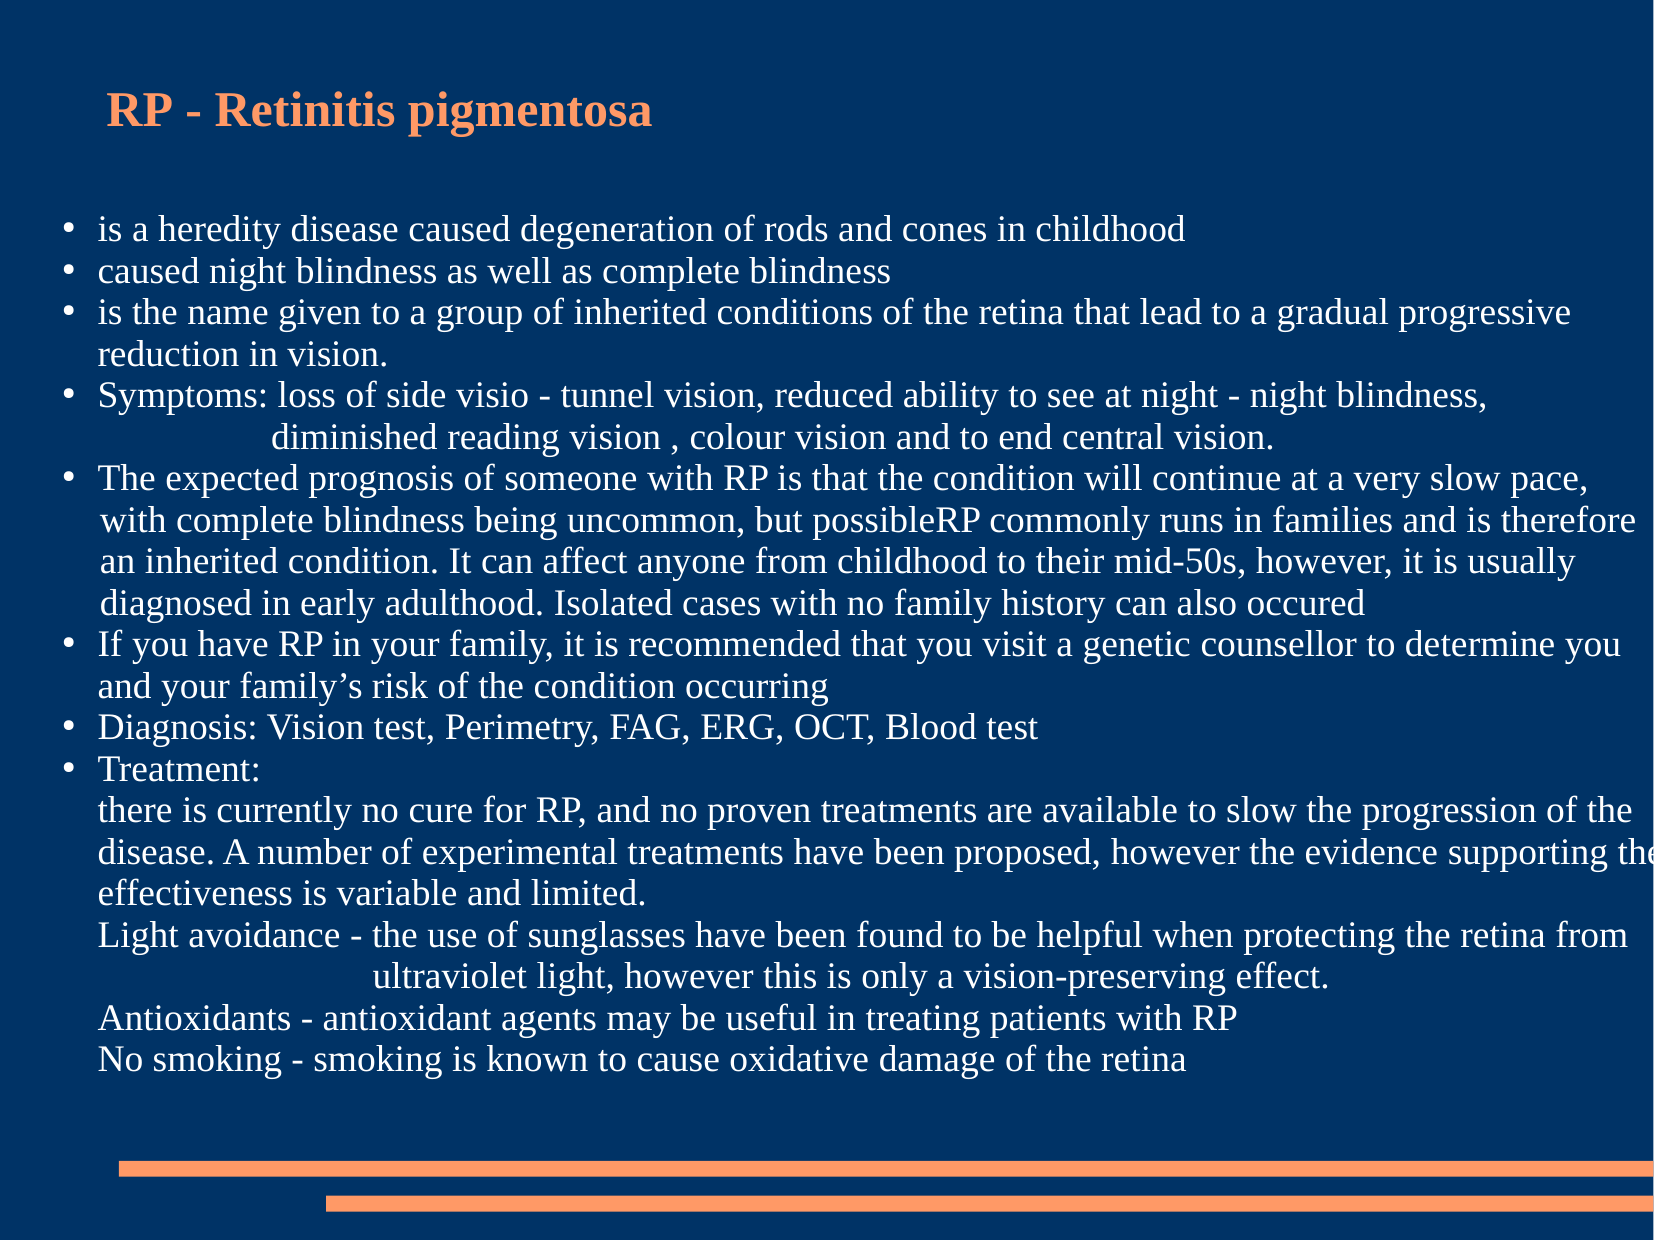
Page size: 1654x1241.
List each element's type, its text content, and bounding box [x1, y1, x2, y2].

title RP - Retinitis pigmentosa [106, 5, 1595, 200]
text_box is a heredity disease caused degeneration of rods and cones in childhood caused night blindness as well as complete blindness is the name given to a group of inherited conditions of the retina that lead to a gradual progressive reduction in vision. Symptoms: loss of side visio - tunnel vision, reduced ability to see at night - night blindness, diminished reading vision , colour vision and to end central vision. The expected prognosis of someone with RP is that the condition will continue at a very slow pace, with complete blindness being uncommon, but possibleRP commonly runs in families and is therefore an inherited condition. It can affect anyone from childhood to their mid-50s, however, it is usually diagnosed in early adulthood. Isolated cases with no family history can also occured If you have RP in your family, it is recommended that you visit a genetic counsellor to determine you and your family’s risk of the condition occurring Diagnosis: Vision test, Perimetry, FAG, ERG, OCT, Blood test Treatment: there is currently no cure for RP, and no proven treatments are available to slow the progression of the disease. A number of experimental treatments have been proposed, however the evidence supporting their effectiveness is variable and limited. Light avoidance - the use of sunglasses have been found to be helpful when protecting the retina from ultraviolet light, however this is only a vision-preserving effect. Antioxidants - antioxidant agents may be useful in treating patients with RP No smoking - smoking is known to cause oxidative damage of the retina [47, 200, 1654, 1152]
